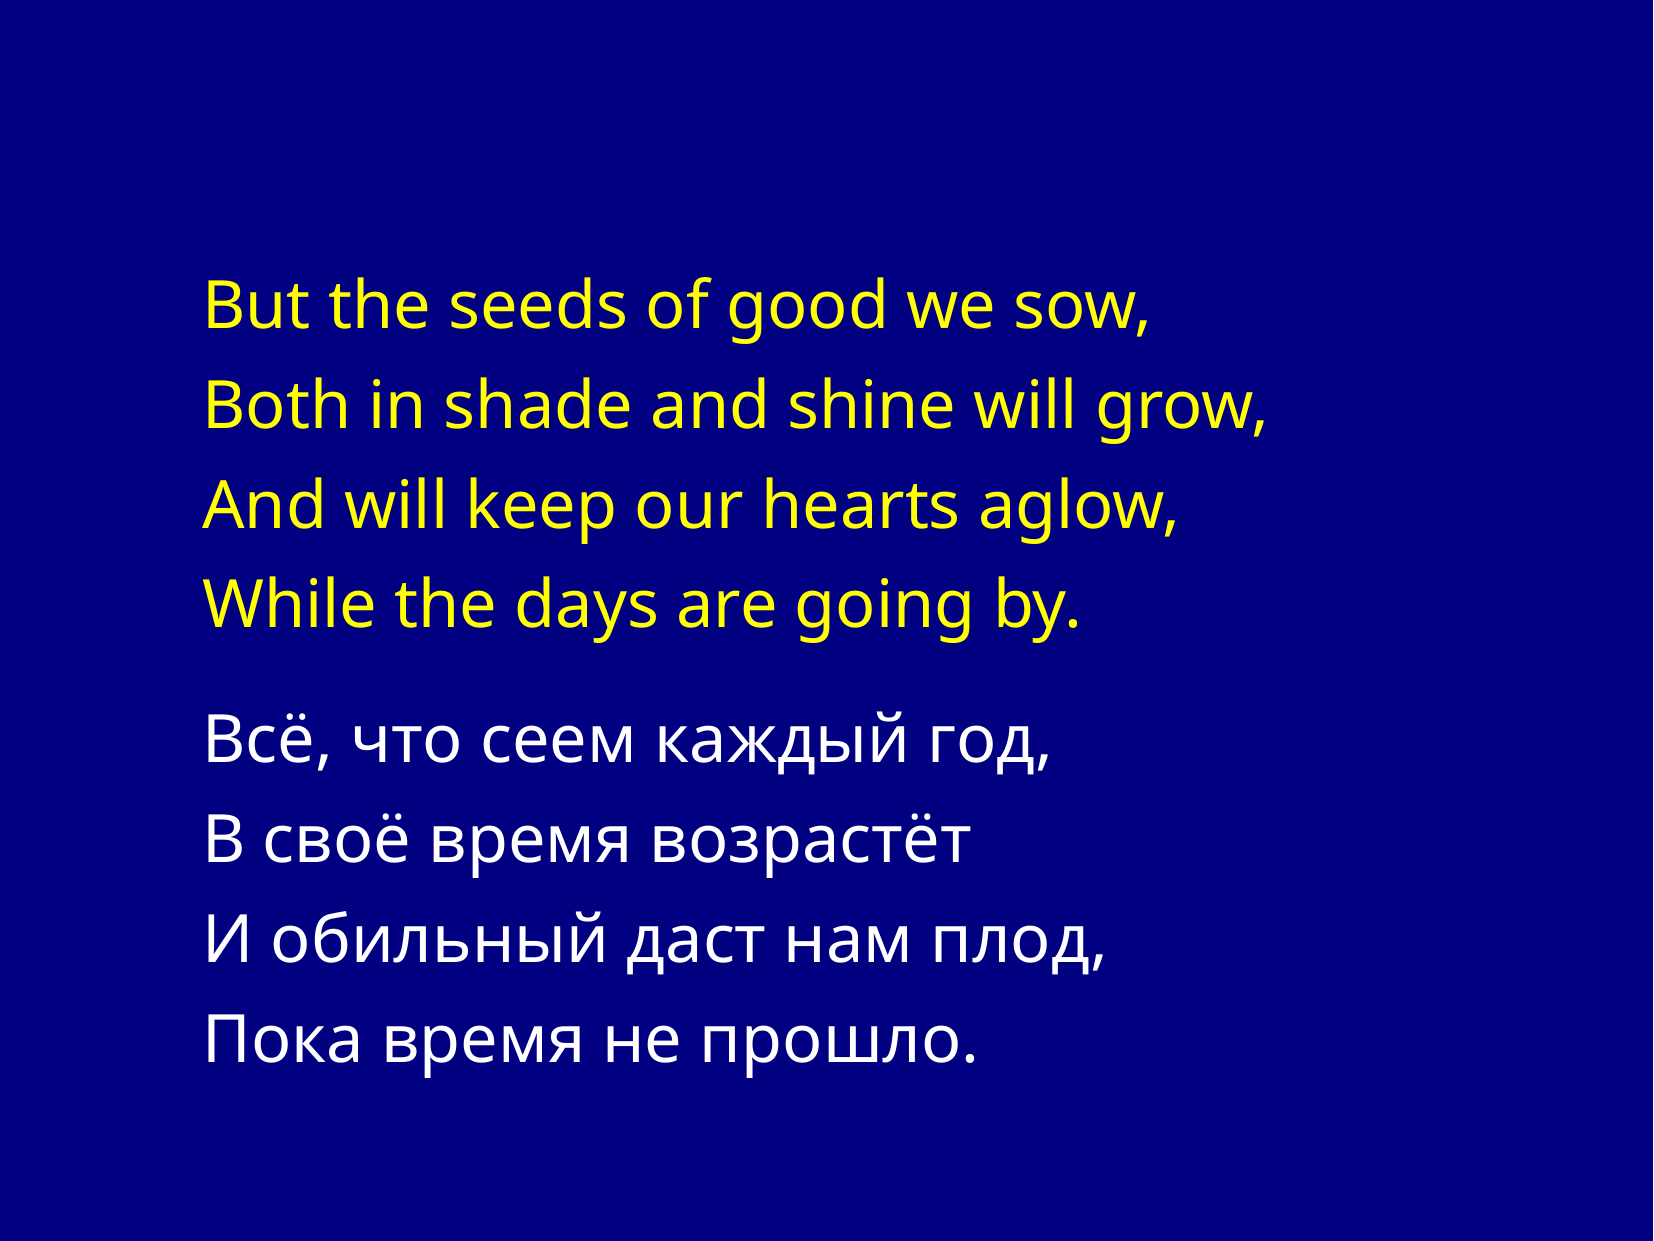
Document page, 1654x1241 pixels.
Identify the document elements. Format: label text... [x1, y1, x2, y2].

text_box Всё, что сеем каждый год, В своё время возрастёт И обильный даст нам плод, Пока время не прошло. [75, 675, 1576, 1163]
text_box But the seeds of good we sow, Both in shade and shine will grow, And will keep our hearts aglow, While the days are going by. [75, 150, 1576, 638]
